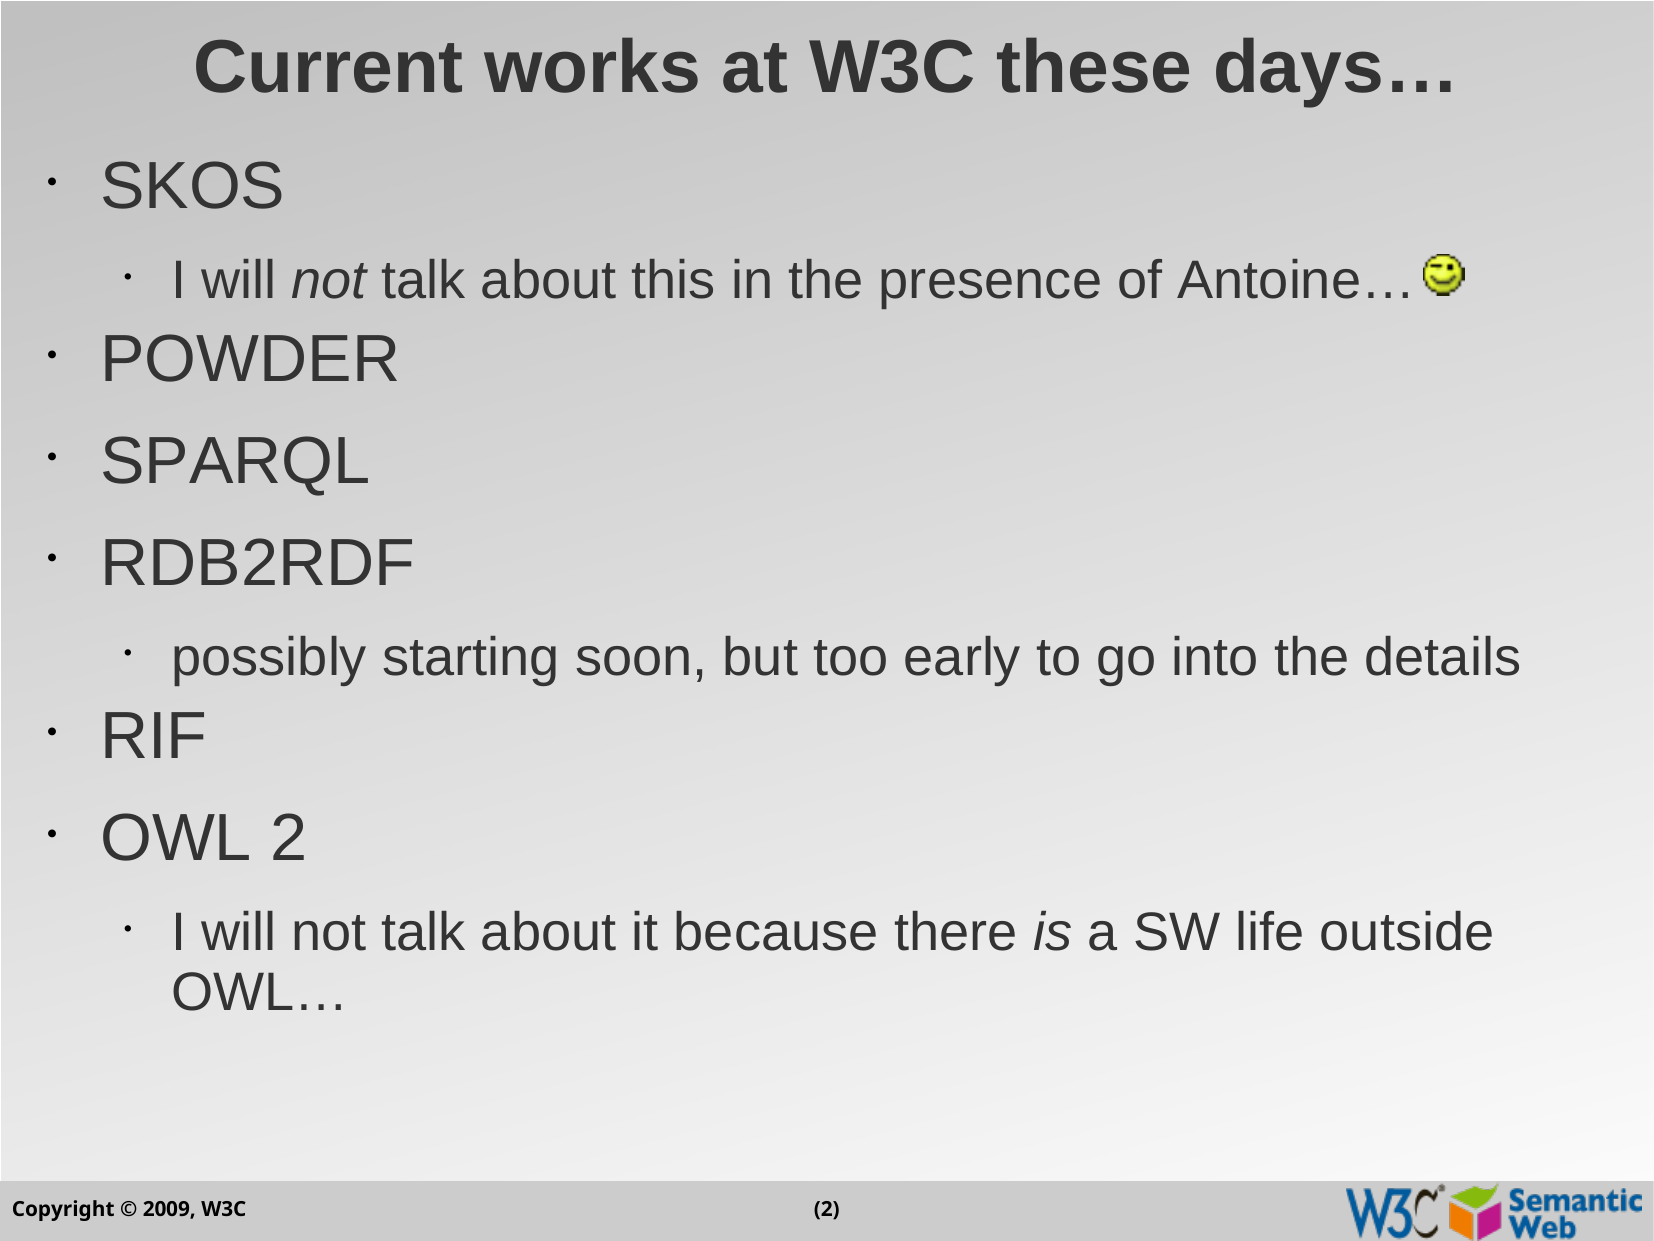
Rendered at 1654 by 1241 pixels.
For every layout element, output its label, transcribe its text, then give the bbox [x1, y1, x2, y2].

list SKOS I will not talk about this in the presence of Antoine… POWDER SPARQL RDB2RDF possibly starting soon, but too early to go into the details RIF OWL 2 I will not talk about it because there is a SW life outside OWL… [29, 147, 1624, 1119]
picture [1, 125, 1654, 1241]
title Current works at W3C these days… [0, 5, 1654, 125]
picture [1, 1, 1654, 5]
